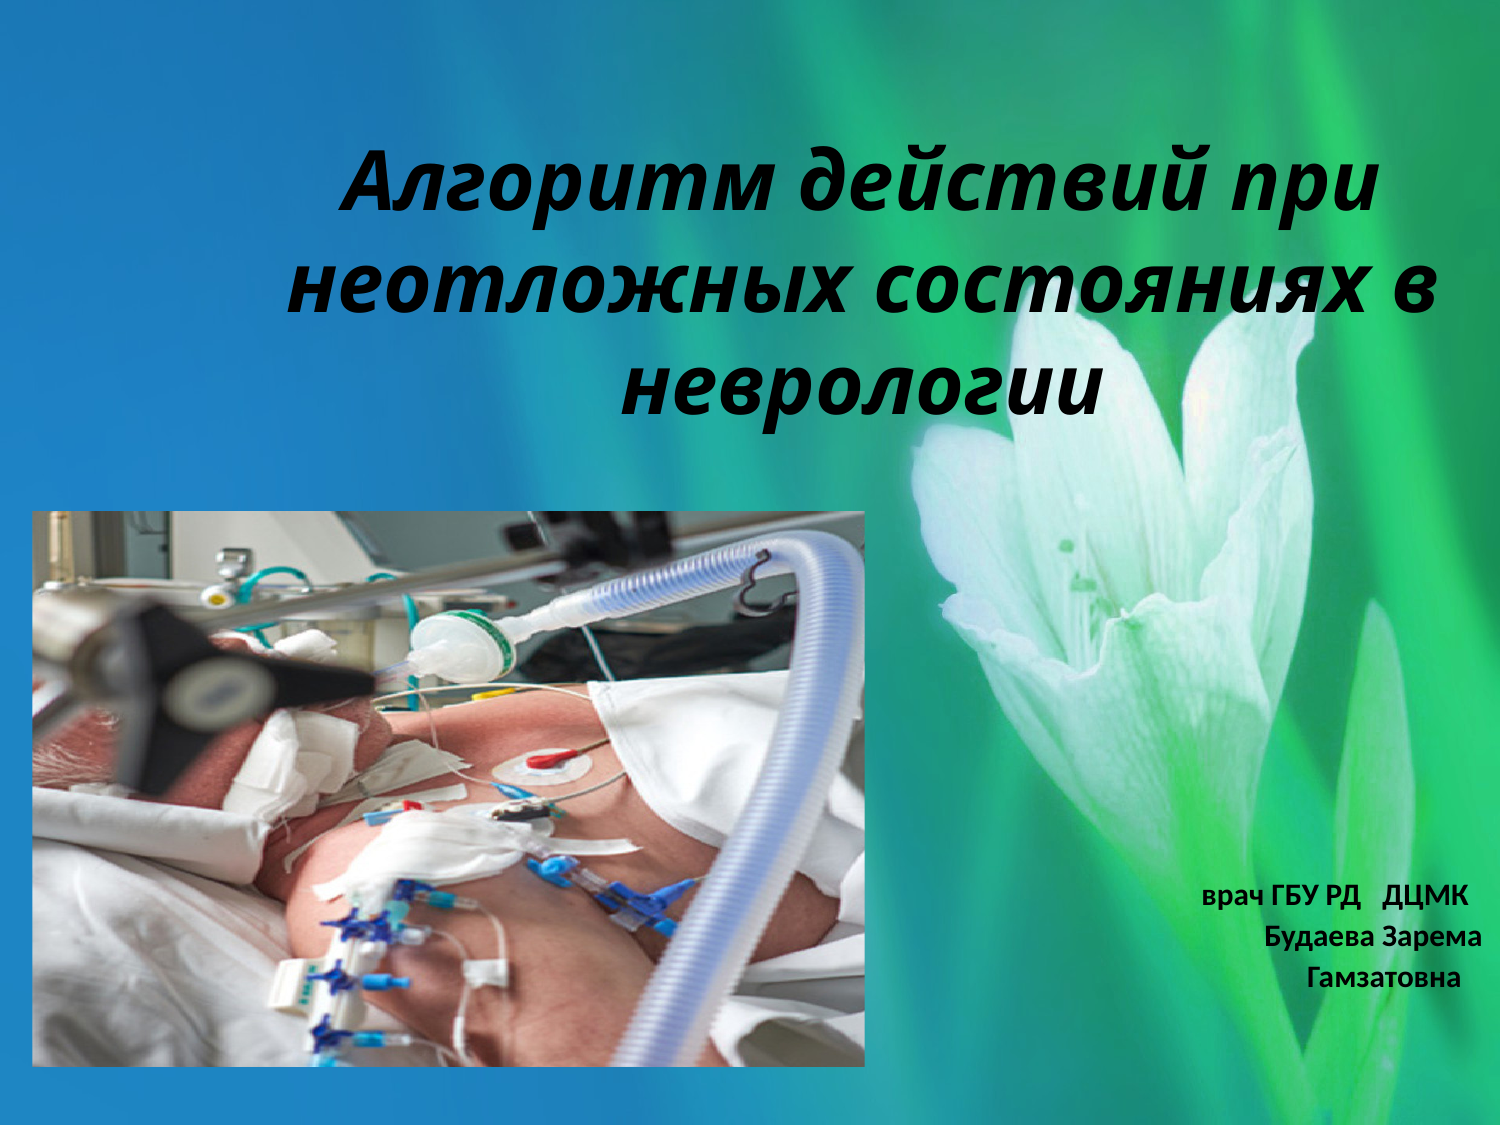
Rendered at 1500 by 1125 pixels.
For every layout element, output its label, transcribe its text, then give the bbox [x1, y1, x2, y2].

subtitle врач ГБУ РД ДЦМК Будаева Зарема Гамзатовна [865, 797, 1500, 1034]
picture [32, 511, 865, 1067]
title Алгоритм действий при неотложных состояниях в неврологии [225, 118, 1500, 443]
